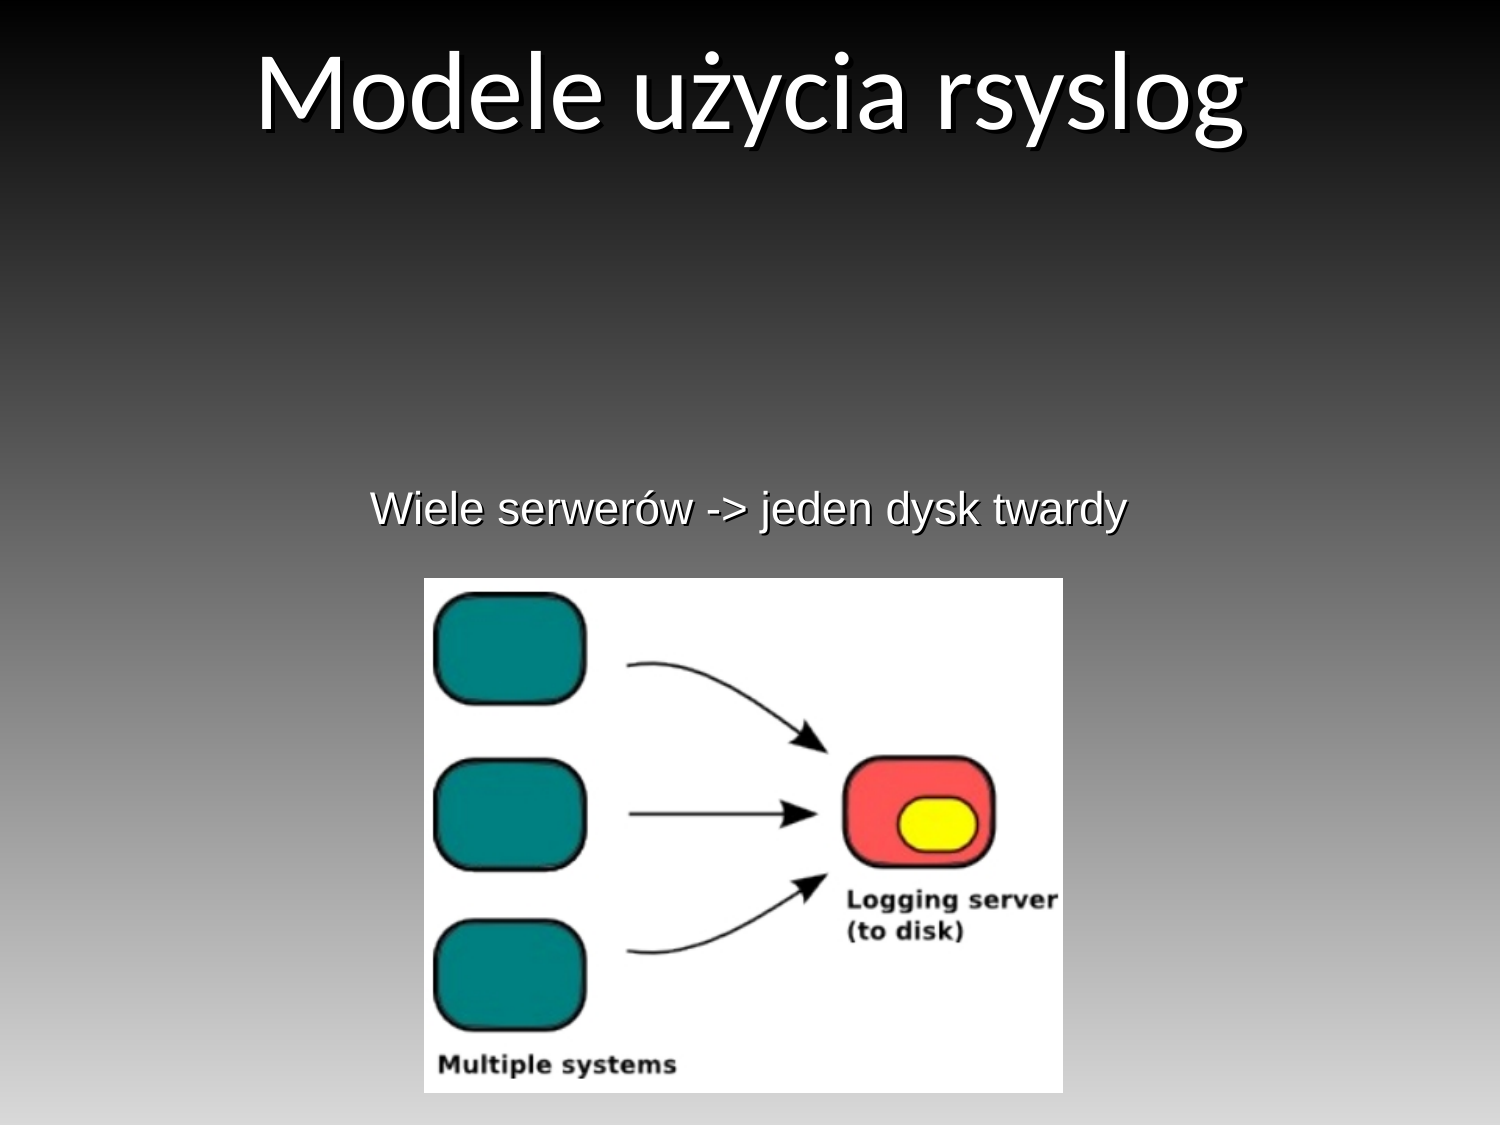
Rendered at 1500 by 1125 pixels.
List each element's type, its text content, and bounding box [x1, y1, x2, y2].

picture [424, 578, 1063, 1093]
title Modele użycia rsyslog [75, 33, 1425, 244]
subtitle Wiele serwerów -> jeden dysk twardy [140, 271, 1359, 798]
